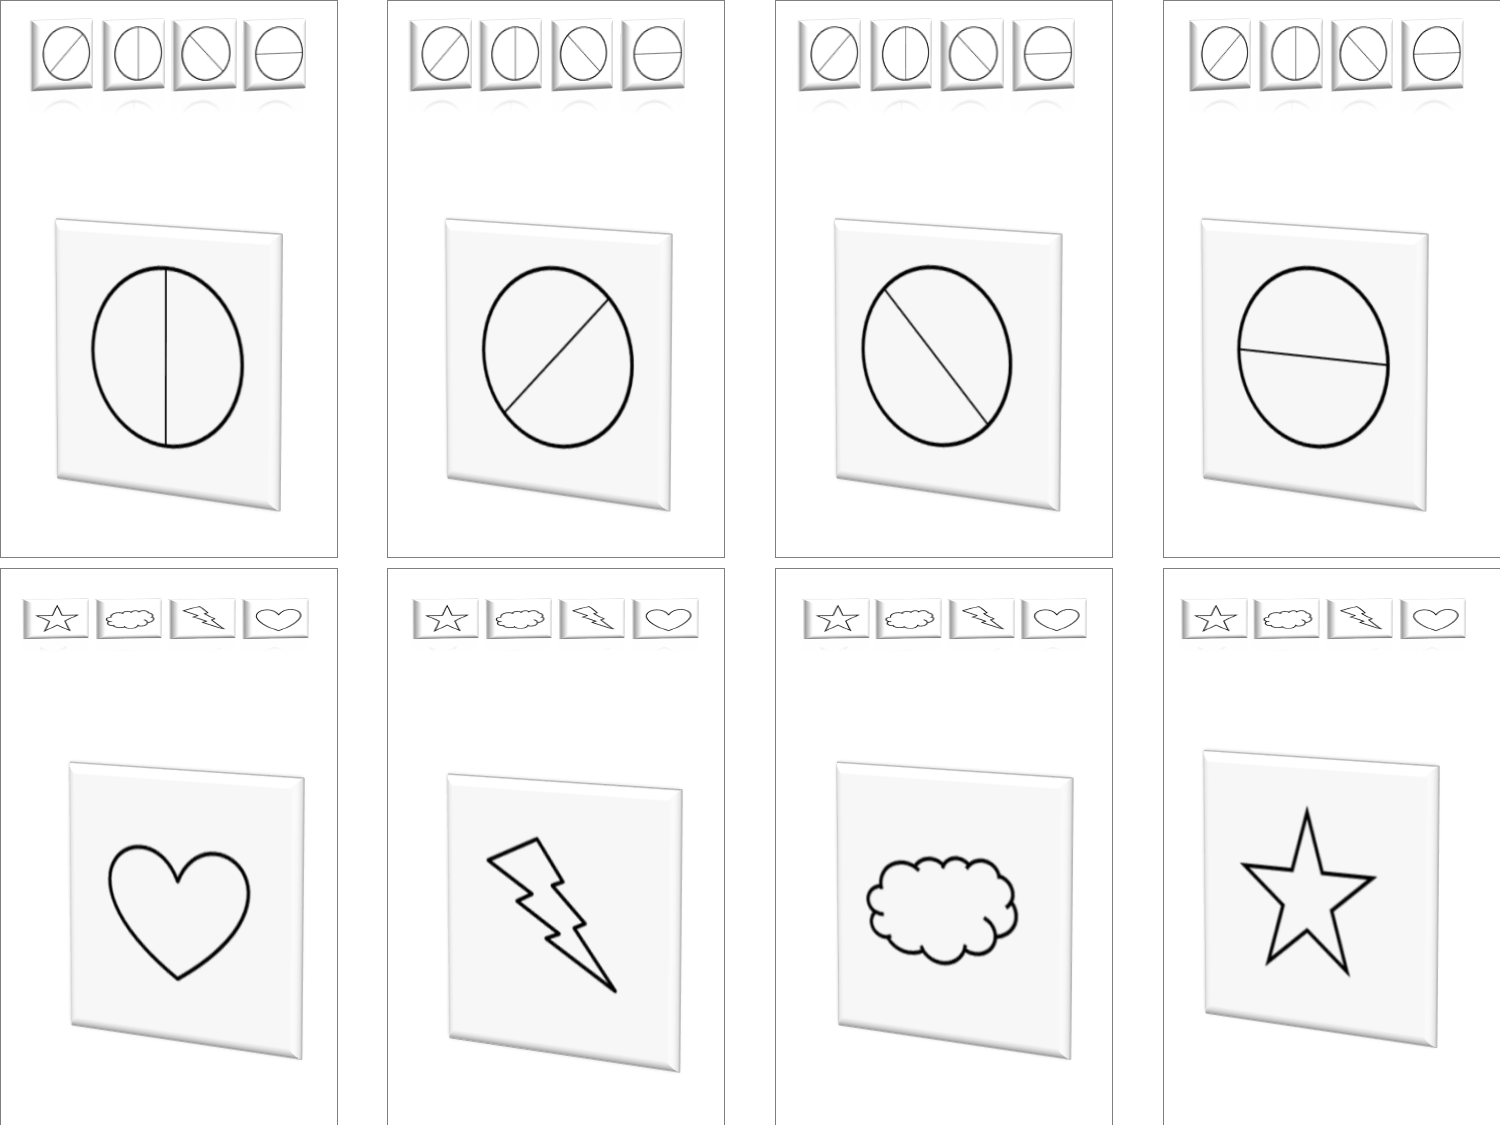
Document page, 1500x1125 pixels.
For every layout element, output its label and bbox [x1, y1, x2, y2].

picture [1183, 15, 1468, 167]
picture [792, 15, 1079, 167]
picture [17, 597, 313, 681]
picture [62, 753, 310, 1066]
picture [403, 15, 690, 167]
picture [24, 15, 311, 167]
picture [1196, 741, 1445, 1054]
text_box [387, 568, 725, 1125]
text_box [1163, 568, 1500, 1125]
picture [1195, 211, 1434, 520]
text_box [0, 568, 337, 1125]
text_box [387, 0, 725, 557]
text_box [0, 0, 337, 557]
picture [829, 753, 1079, 1066]
picture [407, 597, 703, 681]
picture [828, 211, 1067, 520]
picture [439, 211, 678, 520]
text_box [775, 568, 1113, 1125]
picture [797, 597, 1093, 681]
picture [1175, 597, 1471, 681]
text_box [1163, 0, 1500, 557]
picture [440, 765, 688, 1079]
text_box [775, 0, 1113, 557]
picture [48, 211, 288, 520]
